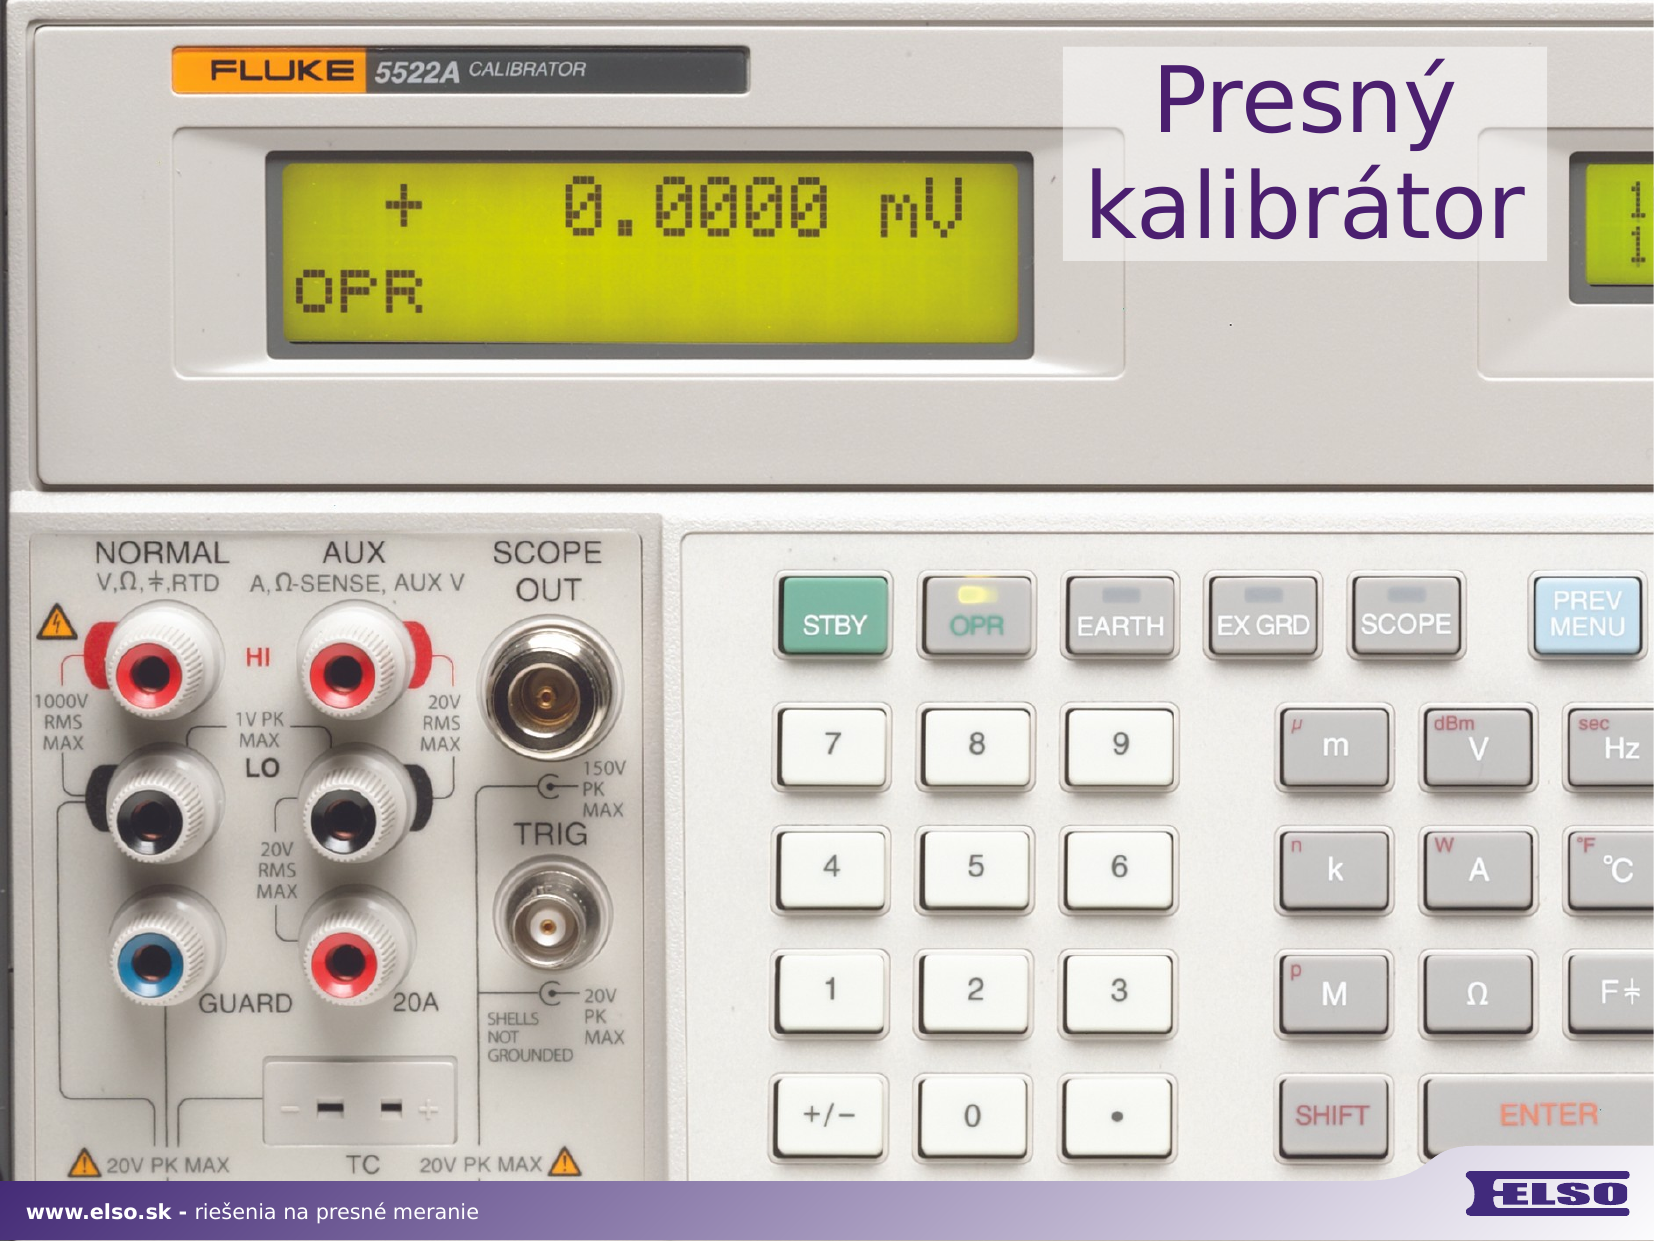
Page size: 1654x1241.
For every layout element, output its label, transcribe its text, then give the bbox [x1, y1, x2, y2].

title Presný kalibrátor [1062, 47, 1548, 261]
picture [0, 0, 1654, 1181]
